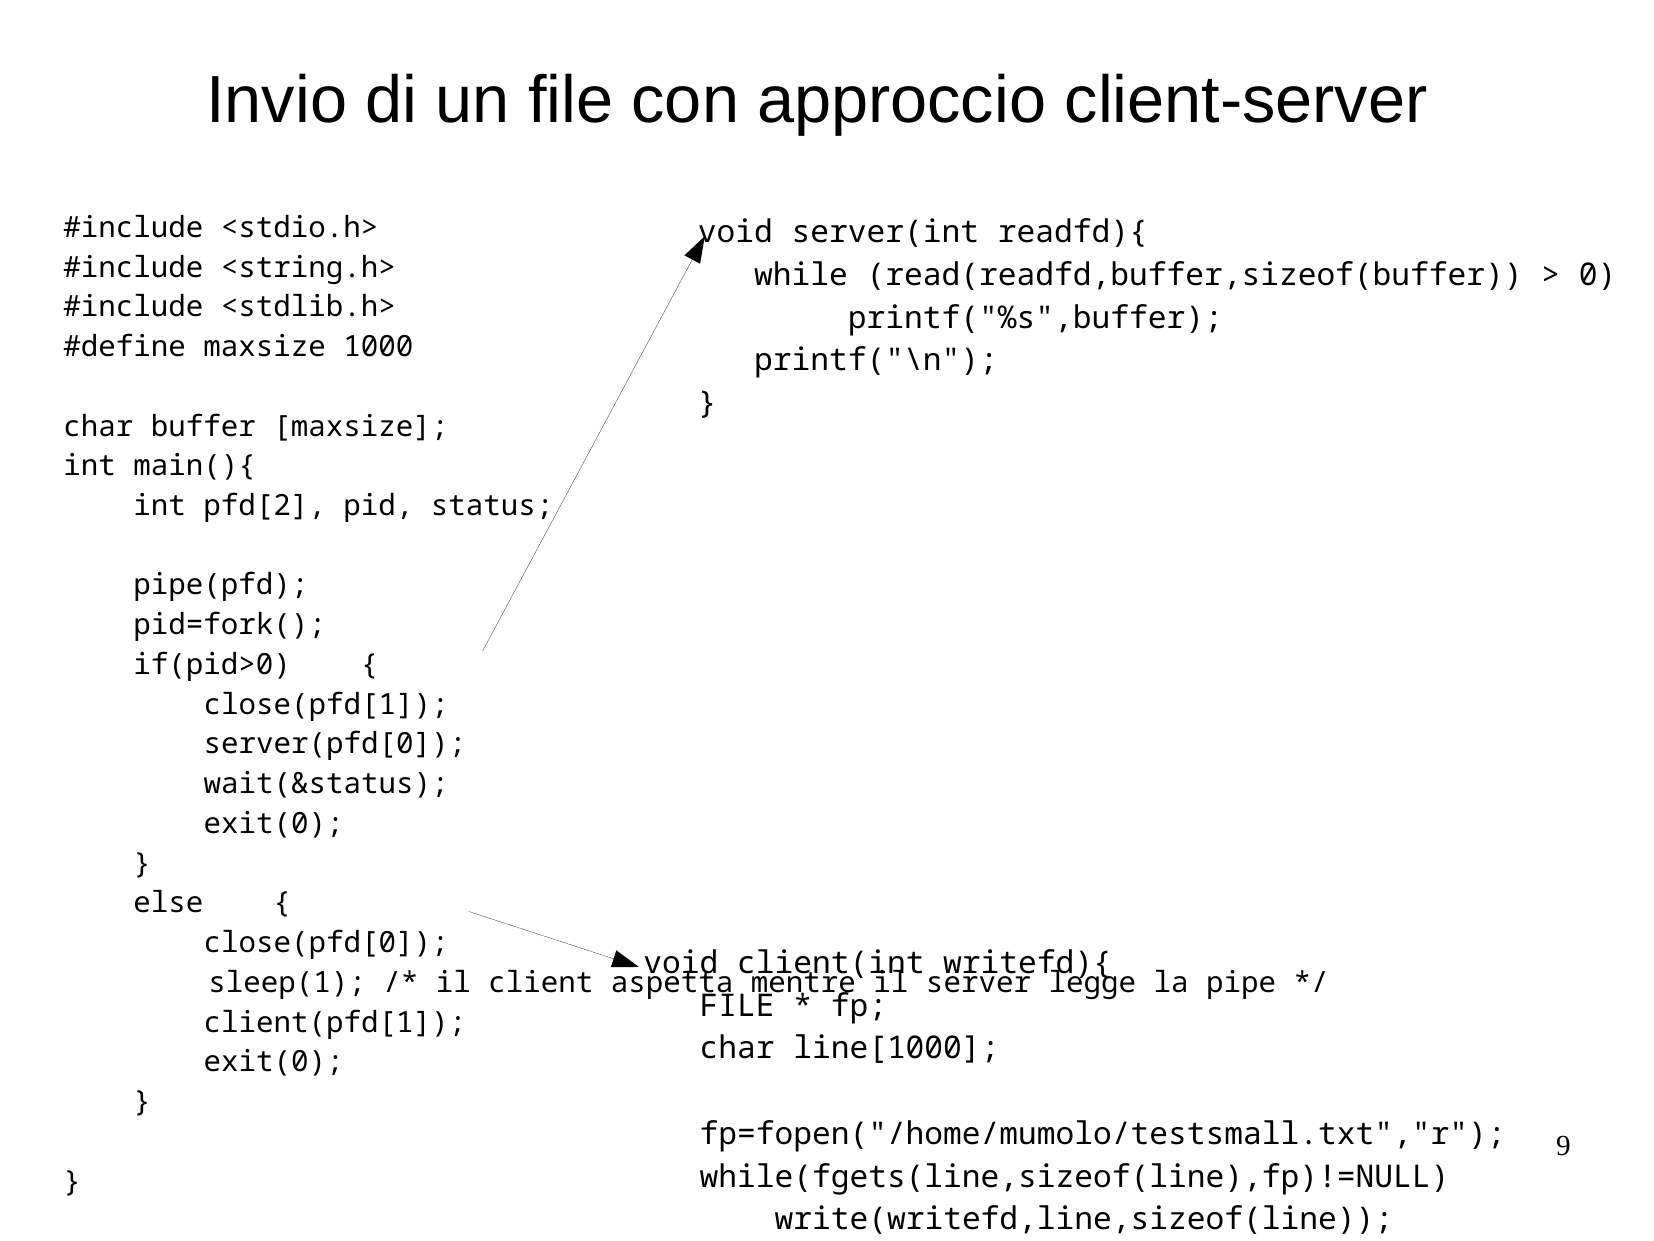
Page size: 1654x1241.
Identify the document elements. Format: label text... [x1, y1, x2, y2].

text_box #include <stdio.h> #include <string.h> #include <stdlib.h> #define maxsize 1000 char buffer [maxsize]; int main(){ int pfd[2], pid, status; pipe(pfd); pid=fork(); if(pid>0) { close(pfd[1]); server(pfd[0]); wait(&status); exit(0); } else { close(pfd[0]); sleep(1); /* il client aspetta mentre il server legge la pipe */ client(pfd[1]); exit(0); } } [48, 198, 1504, 1163]
title Invio di un file con approccio client-server [82, 0, 1571, 201]
text_box void server(int readfd){ while (read(readfd,buffer,sizeof(buffer)) > 0) printf("%s",buffer); printf("\n"); } [683, 201, 1654, 907]
text_box void client(int writefd){ FILE * fp; char line[1000]; fp=fopen("/home/mumolo/testsmall.txt","r"); while(fgets(line,sizeof(line),fp)!=NULL) write(writefd,line,sizeof(line)); } [628, 932, 1521, 1241]
